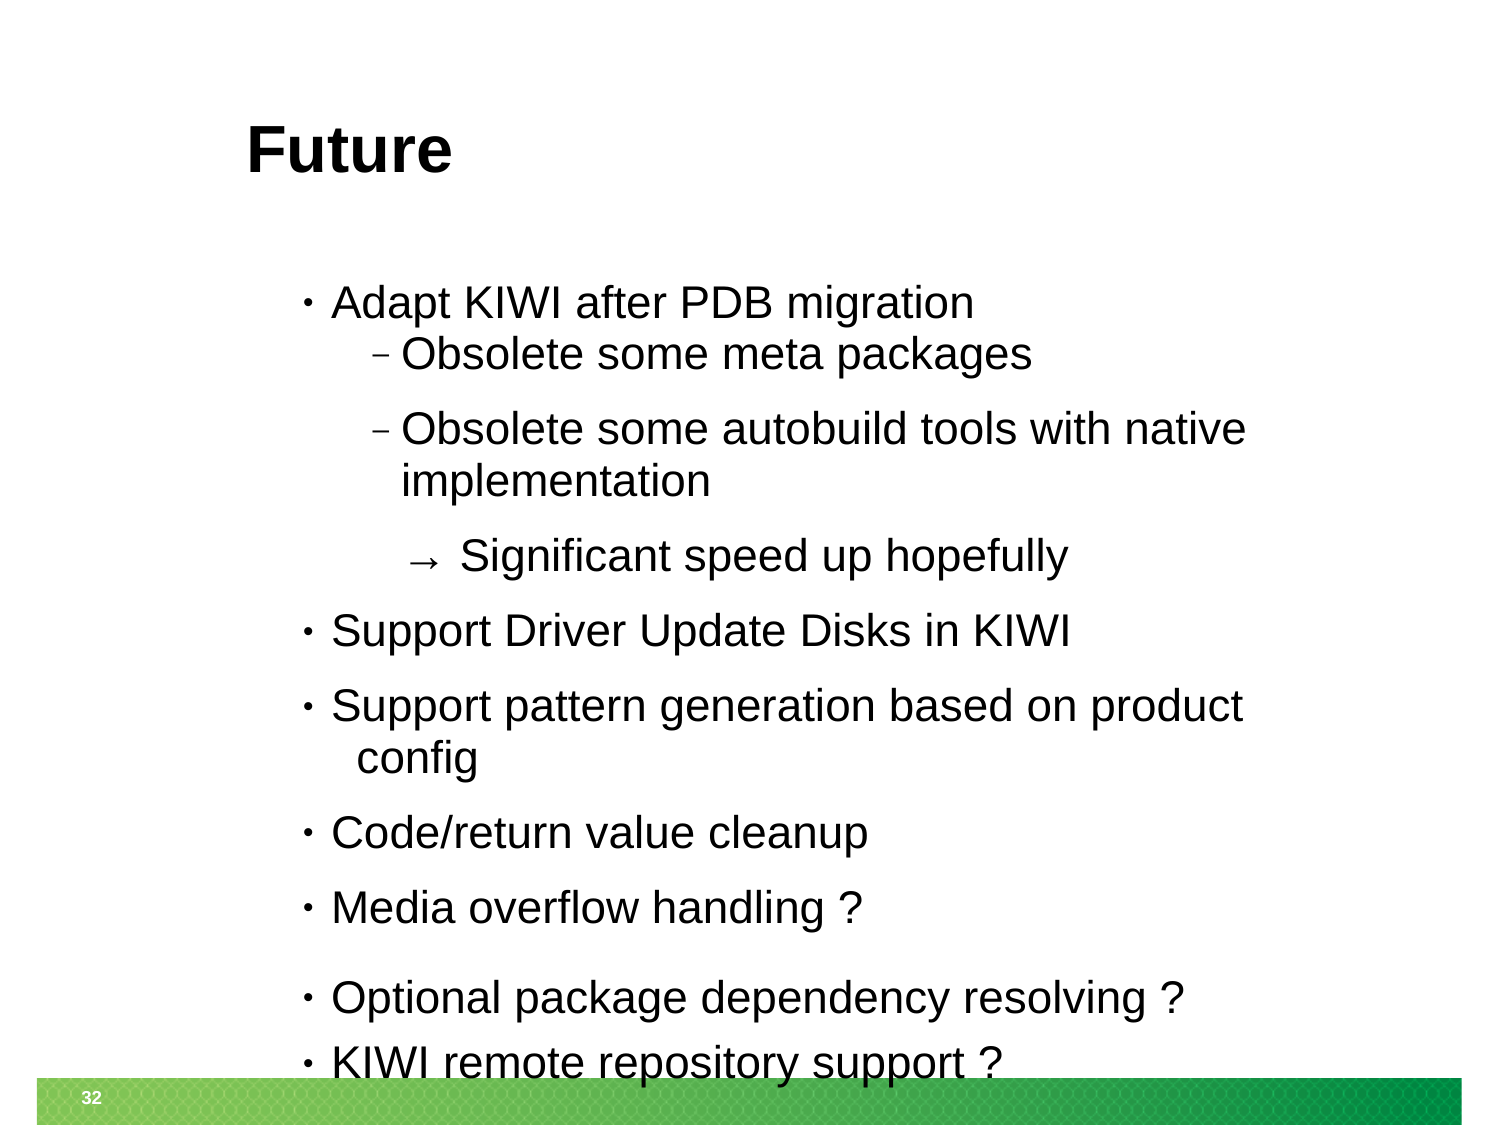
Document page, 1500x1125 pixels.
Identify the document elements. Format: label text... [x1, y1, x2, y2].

picture [36, 1078, 1462, 1125]
title Future [246, 60, 1409, 239]
list Adapt KIWI after PDB migration Obsolete some meta packages Obsolete some autobuild tools with native implementation → Significant speed up hopefully Support Driver Update Disks in KIWI Support pattern generation based on product config Code/return value cleanup Media overflow handling ? Optional package dependency resolving ? KIWI remote repository support ? [245, 269, 1409, 1097]
